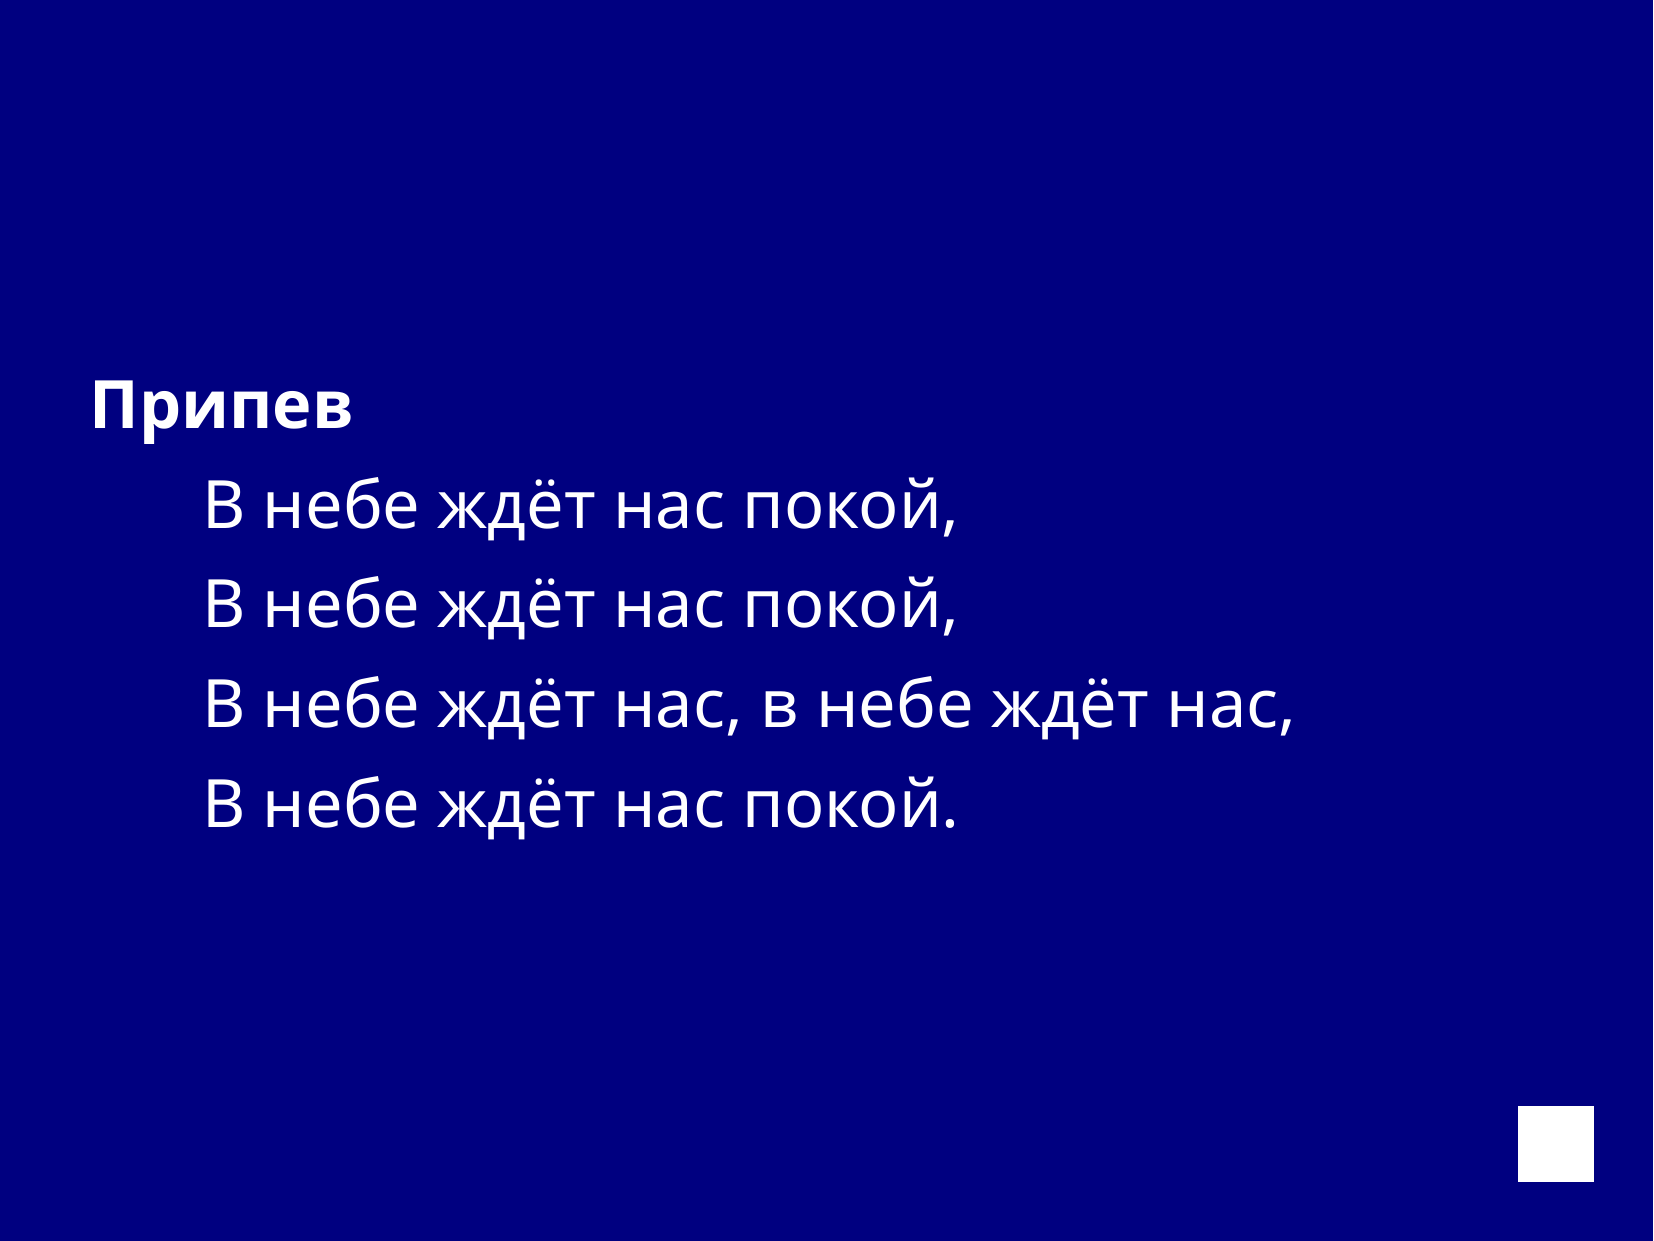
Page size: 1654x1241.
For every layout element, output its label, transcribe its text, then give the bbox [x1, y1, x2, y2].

text_box [1518, 1106, 1594, 1182]
text_box Припев В небе ждёт нас покой, В небе ждёт нас покой, В небе ждёт нас, в небе ждёт нас, В небе ждёт нас покой. [75, 150, 1576, 1163]
